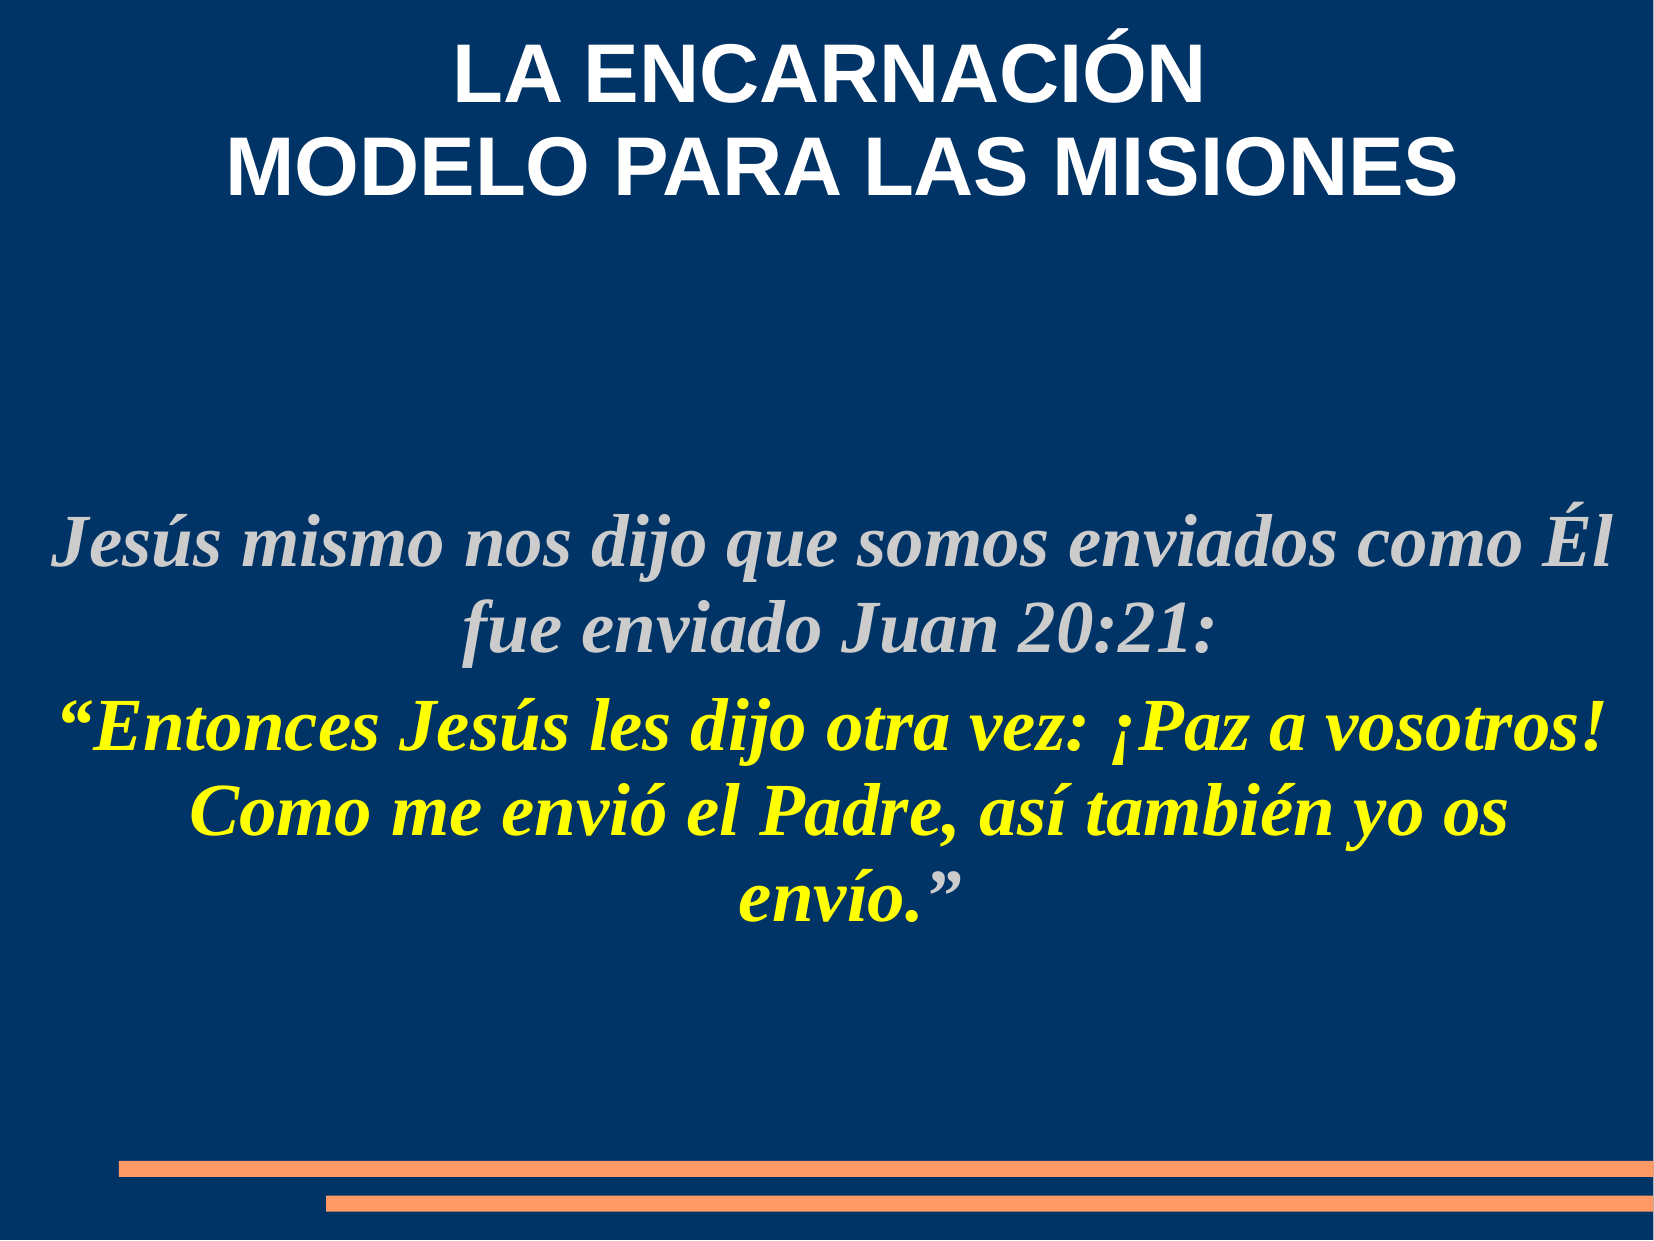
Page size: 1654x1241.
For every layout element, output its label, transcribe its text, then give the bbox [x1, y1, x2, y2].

title LA ENCARNACIÓN MODELO PARA LAS MISIONES [23, 0, 1619, 237]
subtitle Jesús mismo nos dijo que somos enviados como Él fue enviado Juan 20:21: “Entonces Jesús les dijo otra vez: ¡Paz a vosotros! Como me envió el Padre, así también yo os envío.” [35, 236, 1630, 1196]
